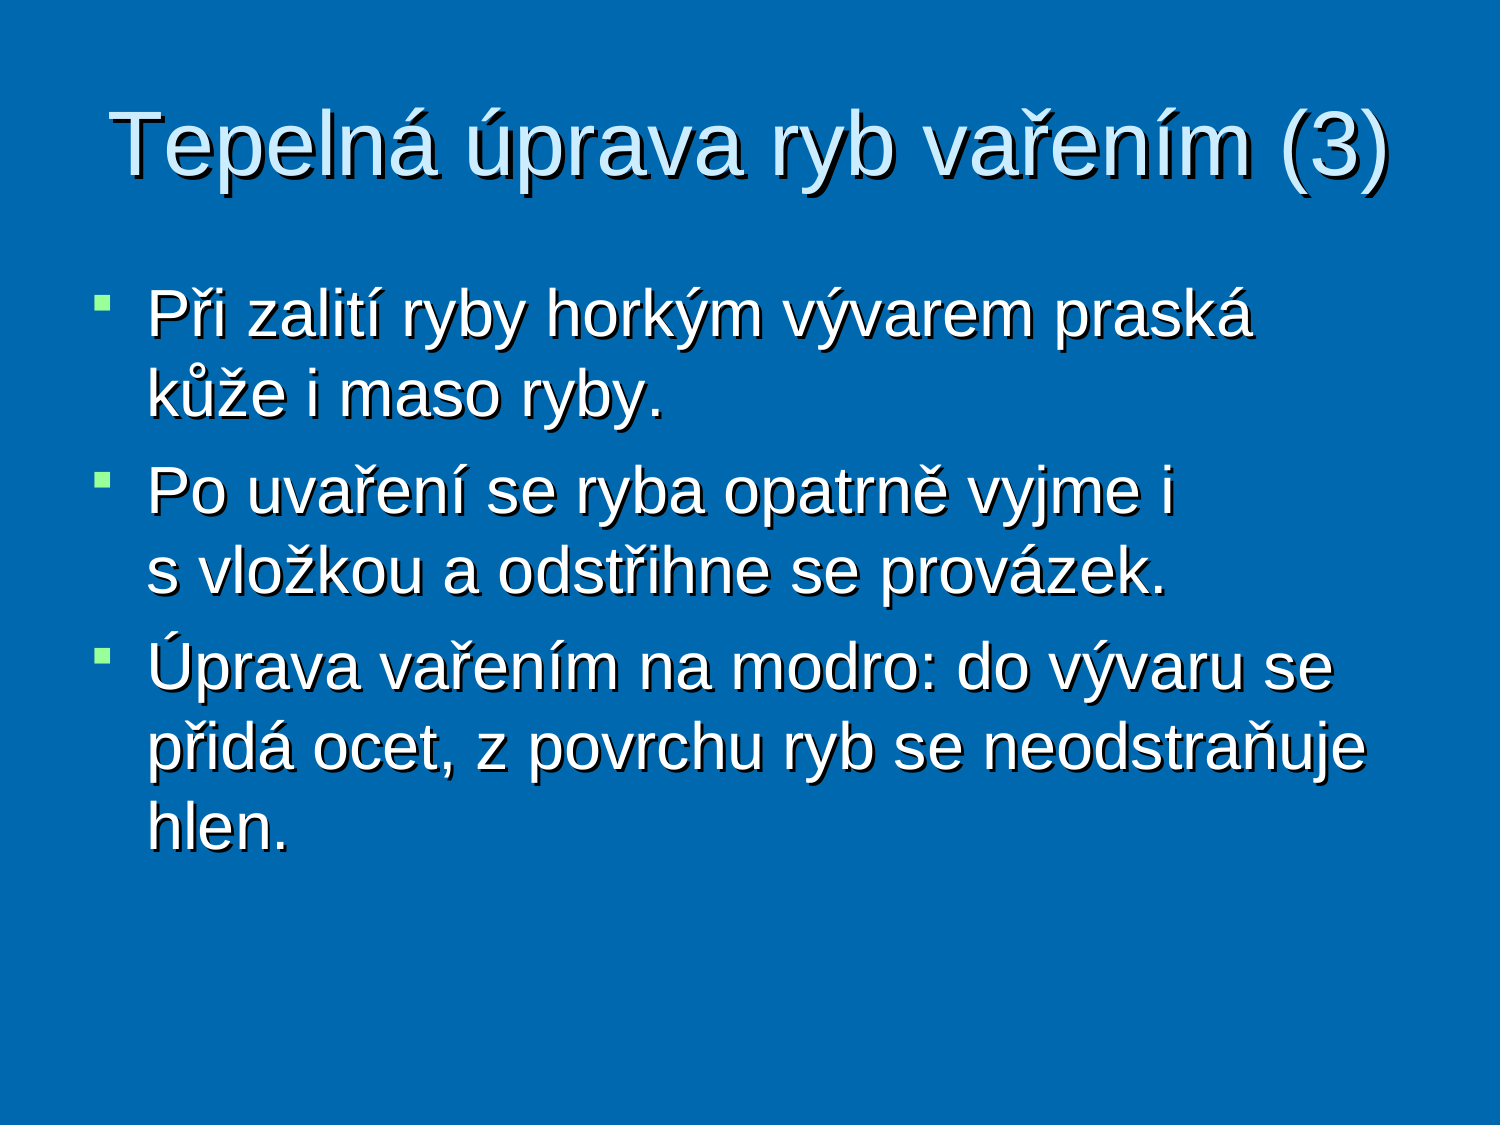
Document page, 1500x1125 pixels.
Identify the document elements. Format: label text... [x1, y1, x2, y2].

title Tepelná úprava ryb vařením (3) [75, 45, 1426, 233]
list Při zalití ryby horkým vývarem praská kůže i maso ryby. Po uvaření se ryba opatrně vyjme i s vložkou a odstřihne se provázek. Úprava vařením na modro: do vývaru se přidá ocet, z povrchu ryb se neodstraňuje hlen. [75, 262, 1426, 1006]
